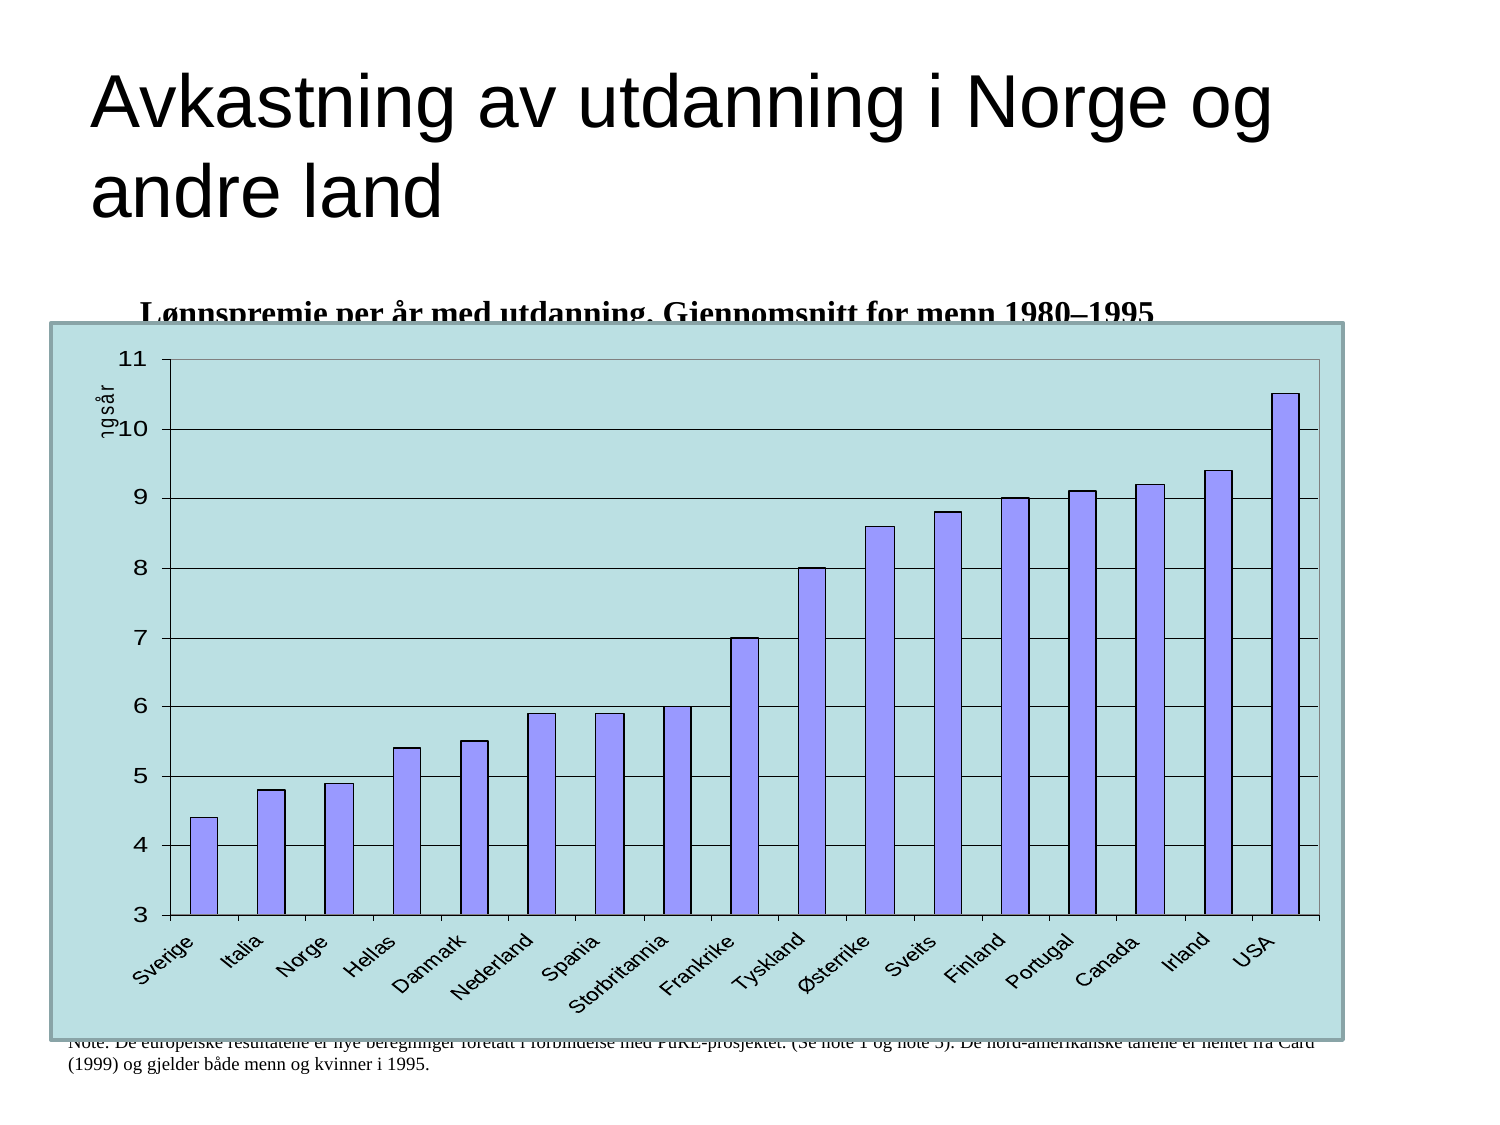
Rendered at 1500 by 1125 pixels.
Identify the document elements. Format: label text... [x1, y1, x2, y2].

chart [53, 324, 1341, 1038]
title Avkastning av utdanning i Norge og andre land [75, 45, 1426, 233]
text_box Lønnspremie per år med utdanning. Gjennomsnitt for menn 1980–1995 [124, 283, 1294, 321]
text_box Note: De europeiske resultatene er nye beregninger foretatt i forbindelse med PuRE-prosjektet. (Se note 1 og note 5). De nord-amerikanske tallene er hentet fra Card (1999) og gjelder både menn og kvinner i 1995. [53, 1042, 1339, 1125]
